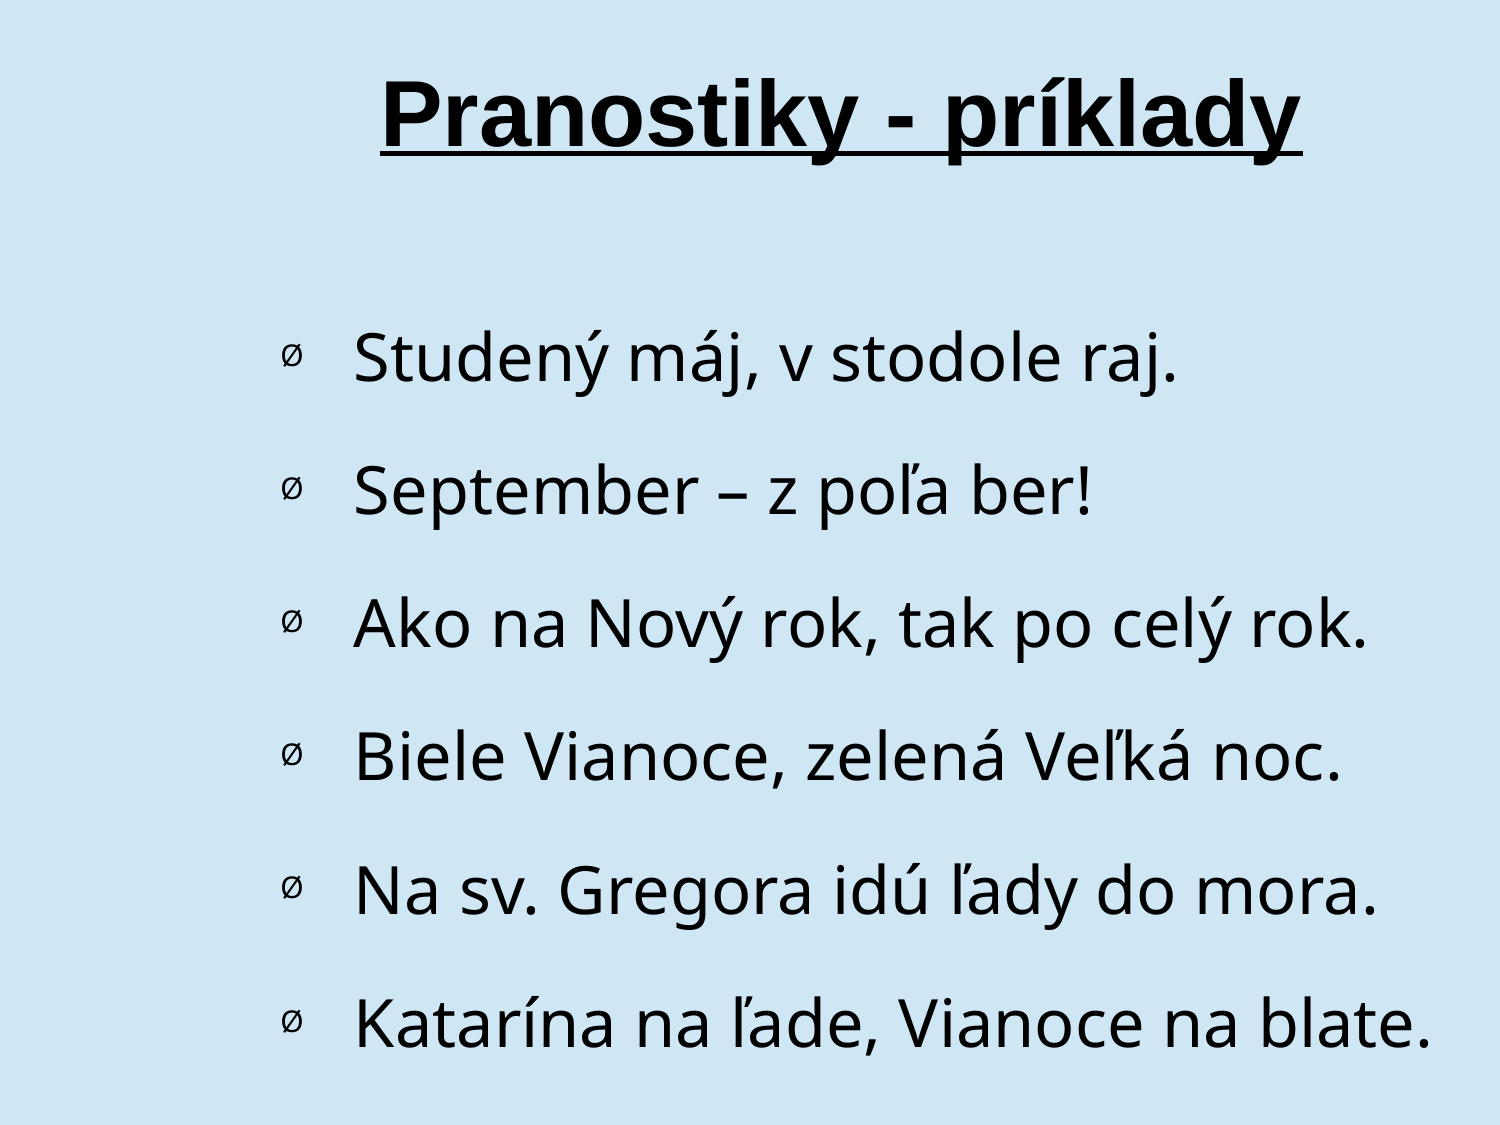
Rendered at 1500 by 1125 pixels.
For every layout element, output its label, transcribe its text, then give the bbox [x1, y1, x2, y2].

title Pranostiky - príklady [183, 45, 1500, 233]
list Studený máj, v stodole raj. September – z poľa ber! Ako na Nový rok, tak po celý rok. Biele Vianoce, zelená Veľká noc. Na sv. Gregora idú ľady do mora. Katarína na ľade, Vianoce na blate. [265, 267, 1471, 1094]
